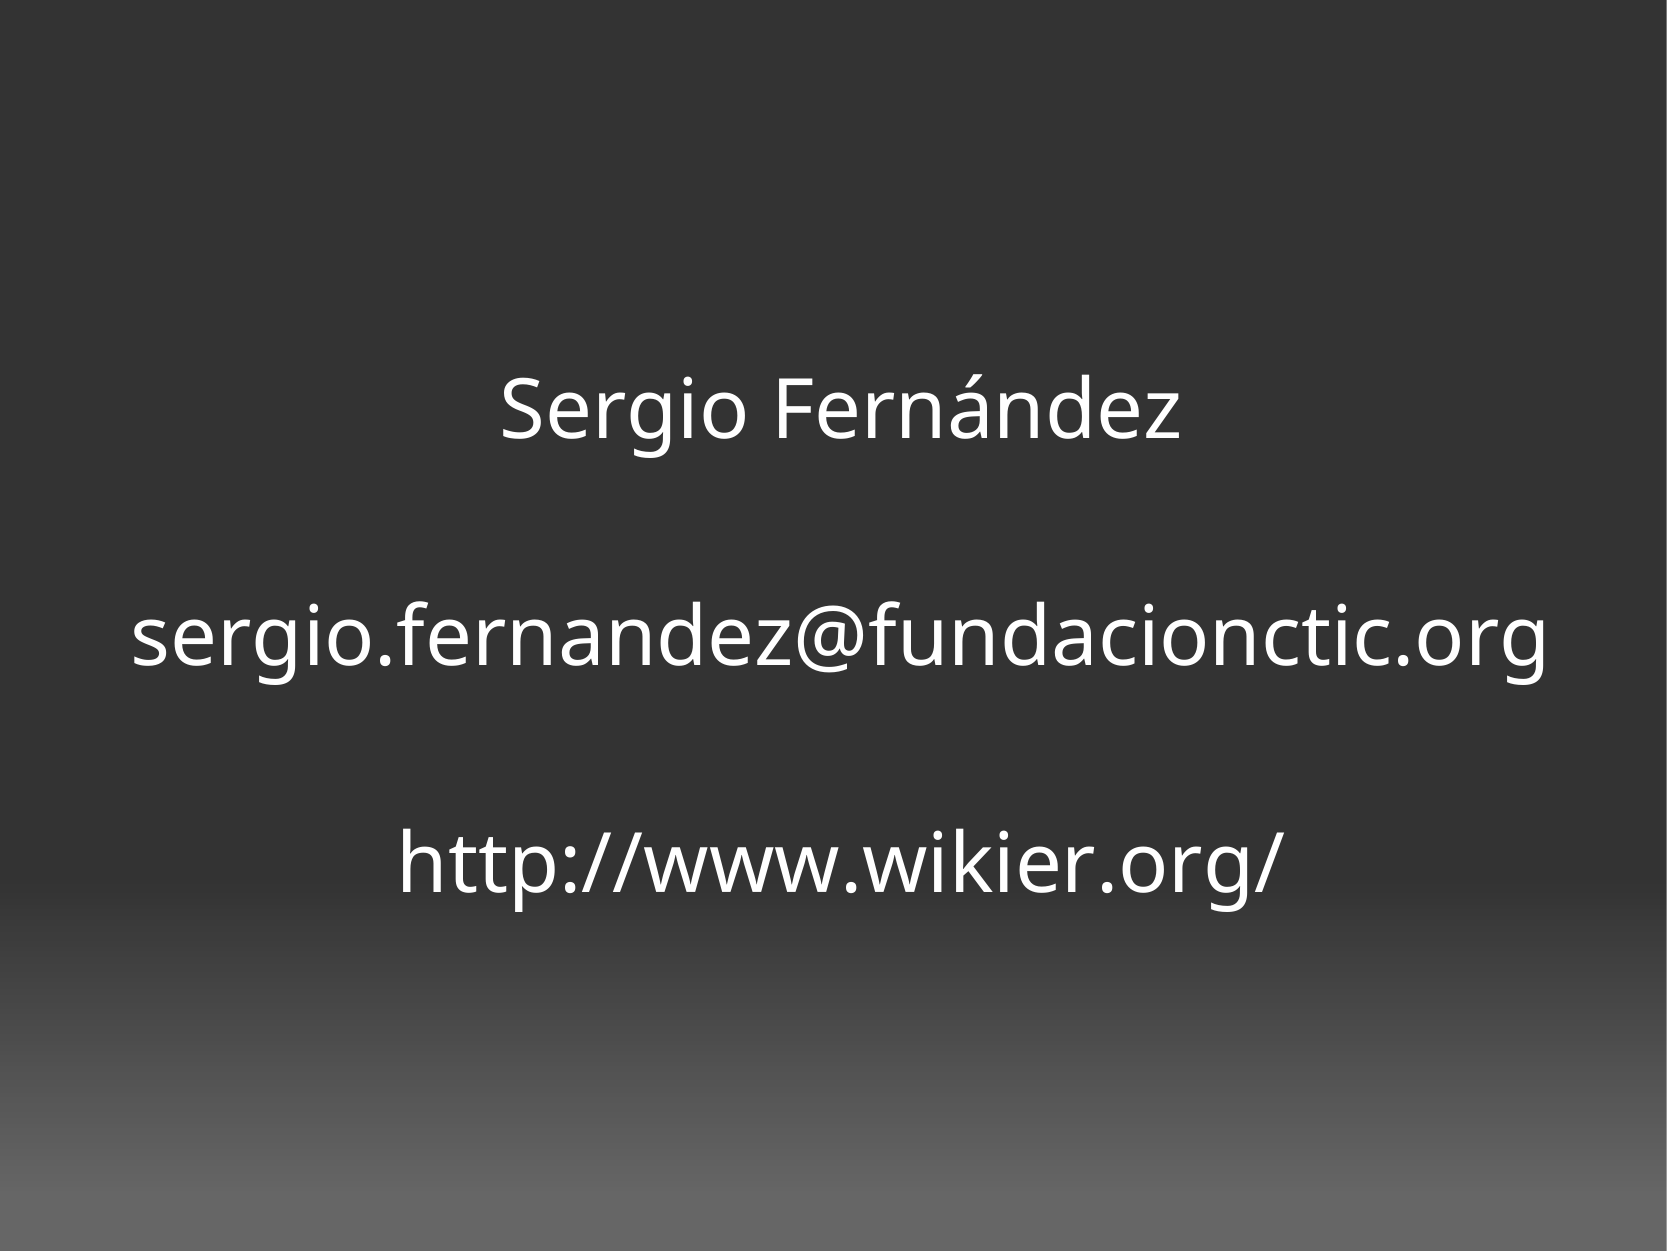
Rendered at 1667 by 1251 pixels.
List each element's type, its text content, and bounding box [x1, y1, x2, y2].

picture [0, 0, 1667, 1251]
title Sergio Fernández sergio.fernandez@fundacionctic.org http://www.wikier.org/ [88, 385, 1595, 882]
